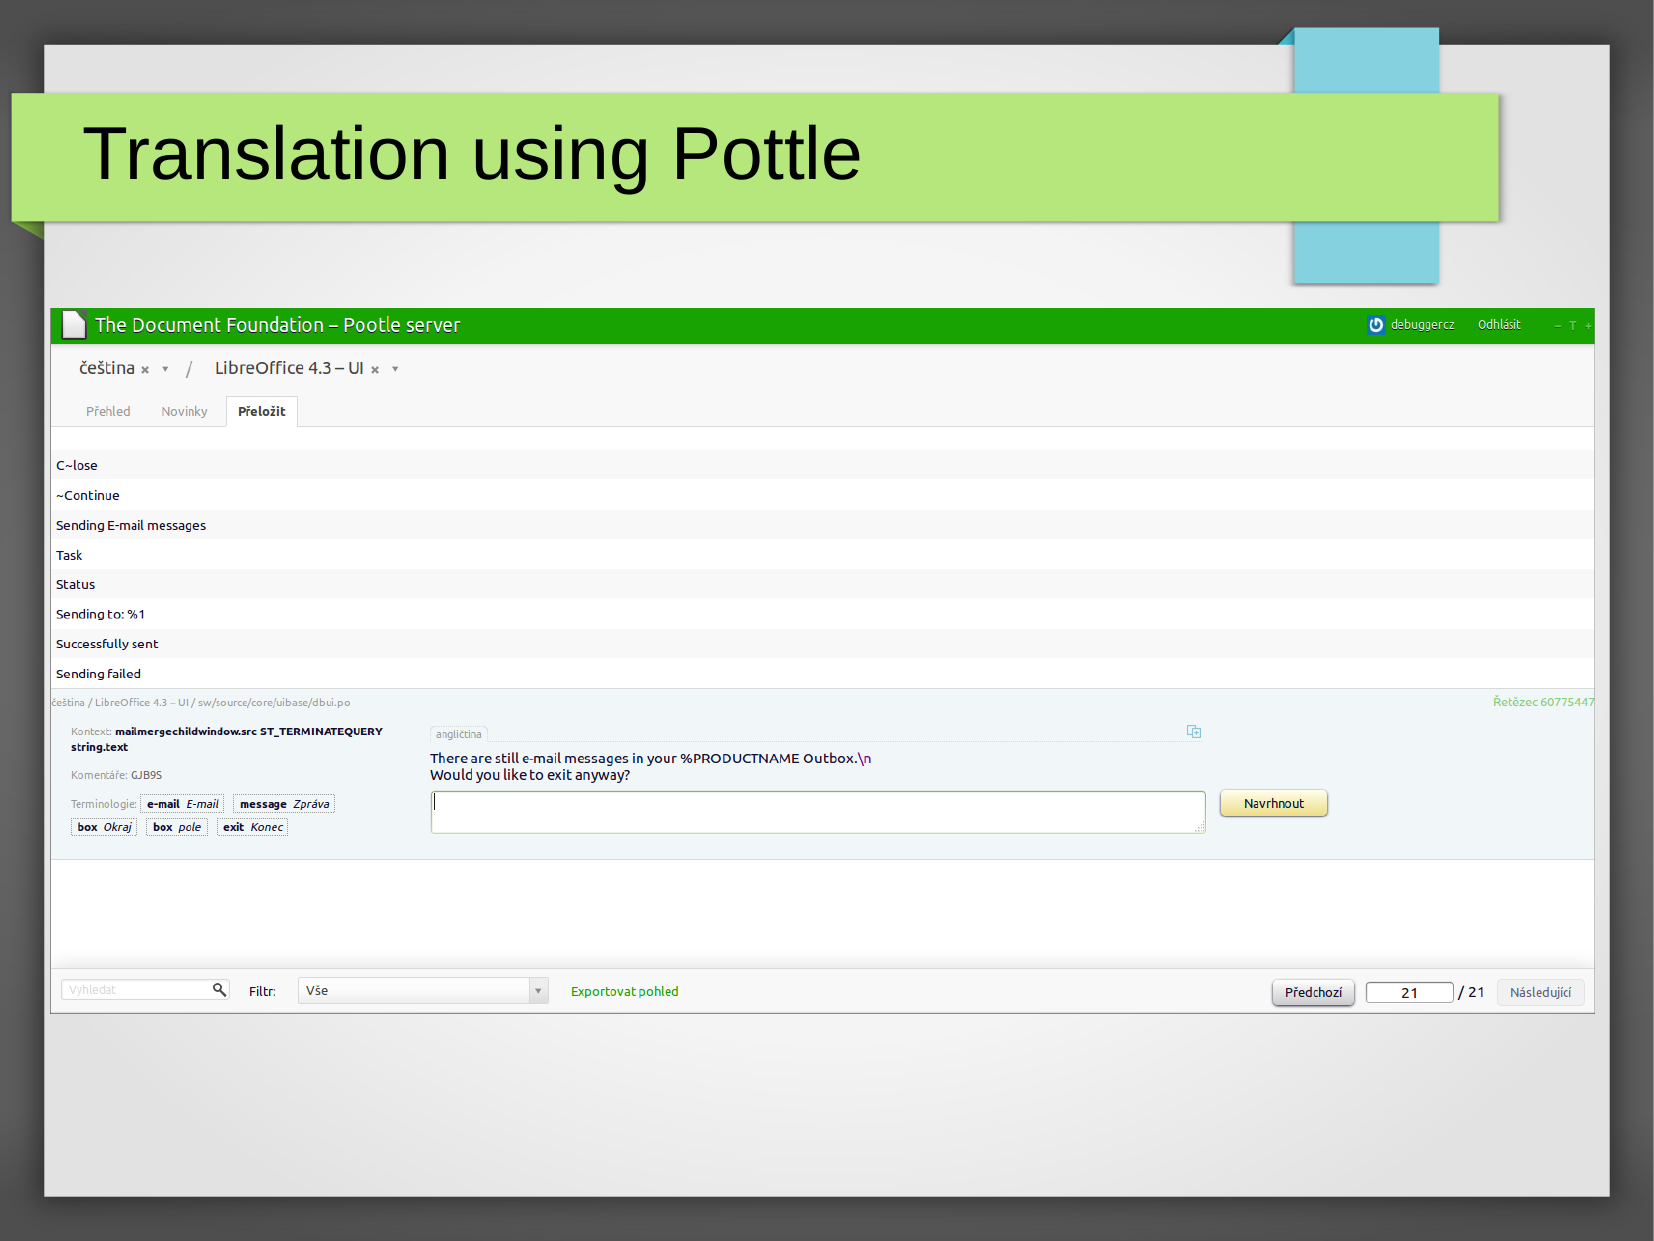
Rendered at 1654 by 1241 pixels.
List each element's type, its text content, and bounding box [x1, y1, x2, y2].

title Translation using Pottle [82, 94, 1264, 213]
picture [0, 0, 1654, 1241]
